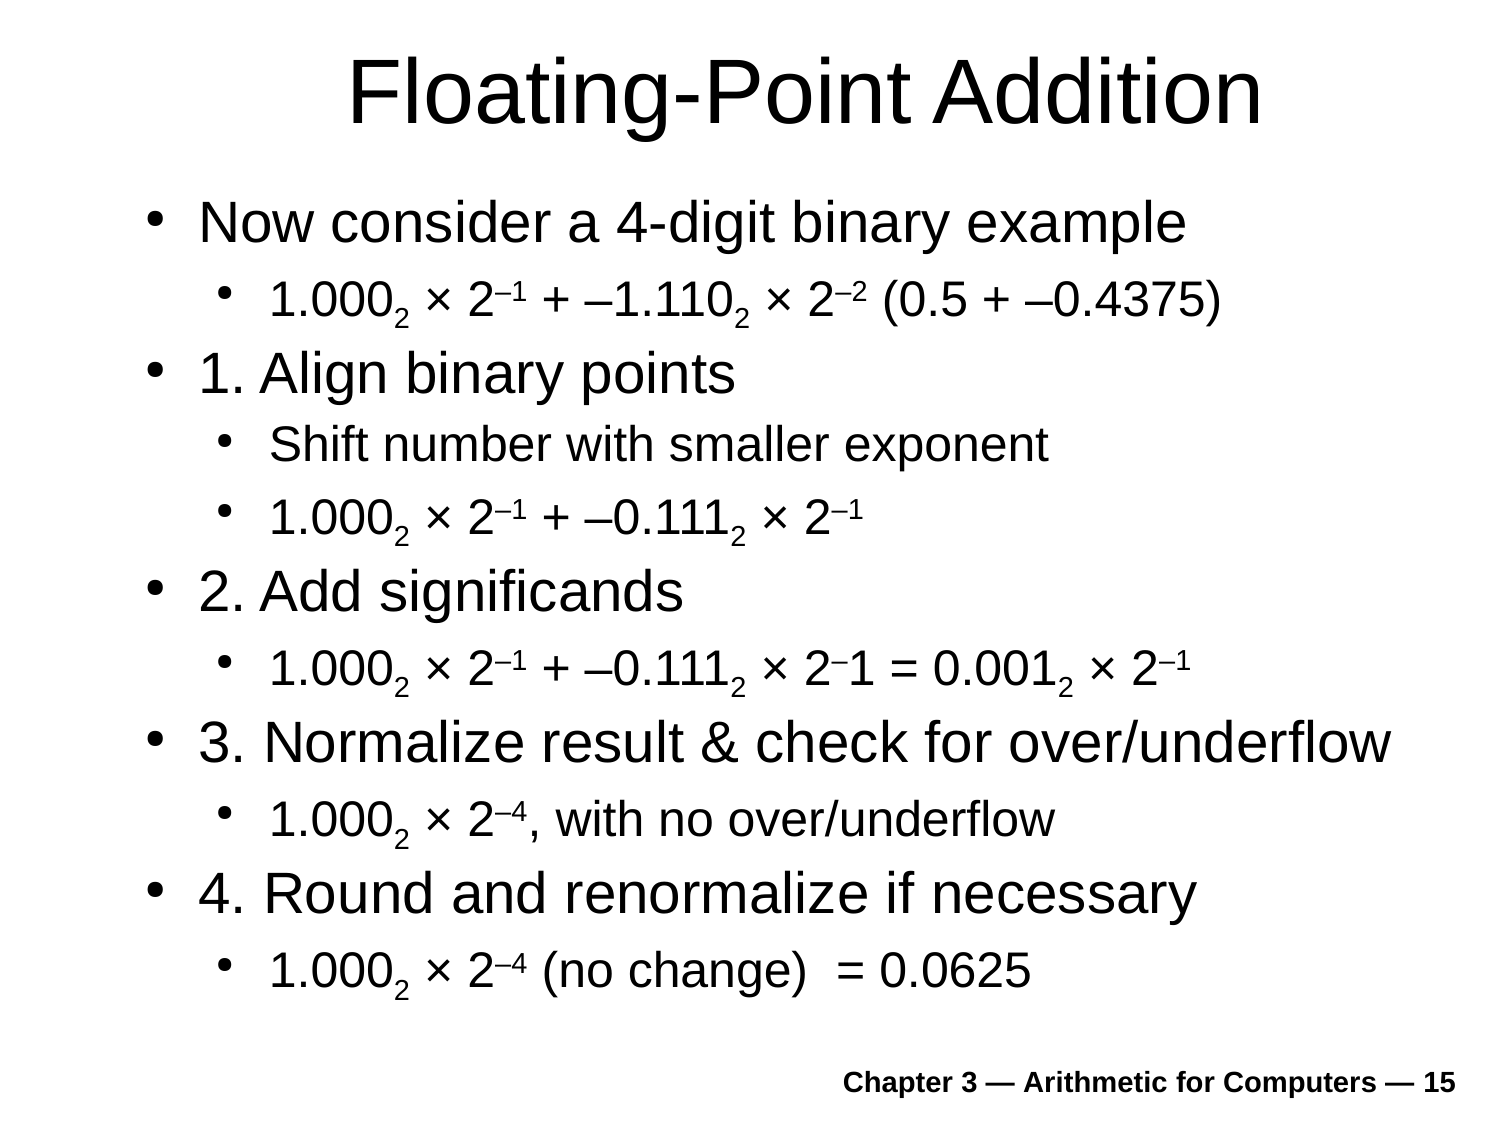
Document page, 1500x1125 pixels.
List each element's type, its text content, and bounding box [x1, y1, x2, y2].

list Now consider a 4-digit binary example 1.0002 × 2–1 + –1.1102 × 2–2 (0.5 + –0.4375) 1. Align binary points Shift number with smaller exponent 1.0002 × 2–1 + –0.1112 × 2–1 2. Add significands 1.0002 × 2–1 + –0.1112 × 2–1 = 0.0012 × 2–1 3. Normalize result & check for over/underflow 1.0002 × 2–4, with no over/underflow 4. Round and renormalize if necessary 1.0002 × 2–4 (no change) = 0.0625 [112, 184, 1469, 1024]
text_box Chapter 3 — Arithmetic for Computers — <number> [277, 1046, 1471, 1106]
title Floating-Point Addition [112, 23, 1468, 149]
